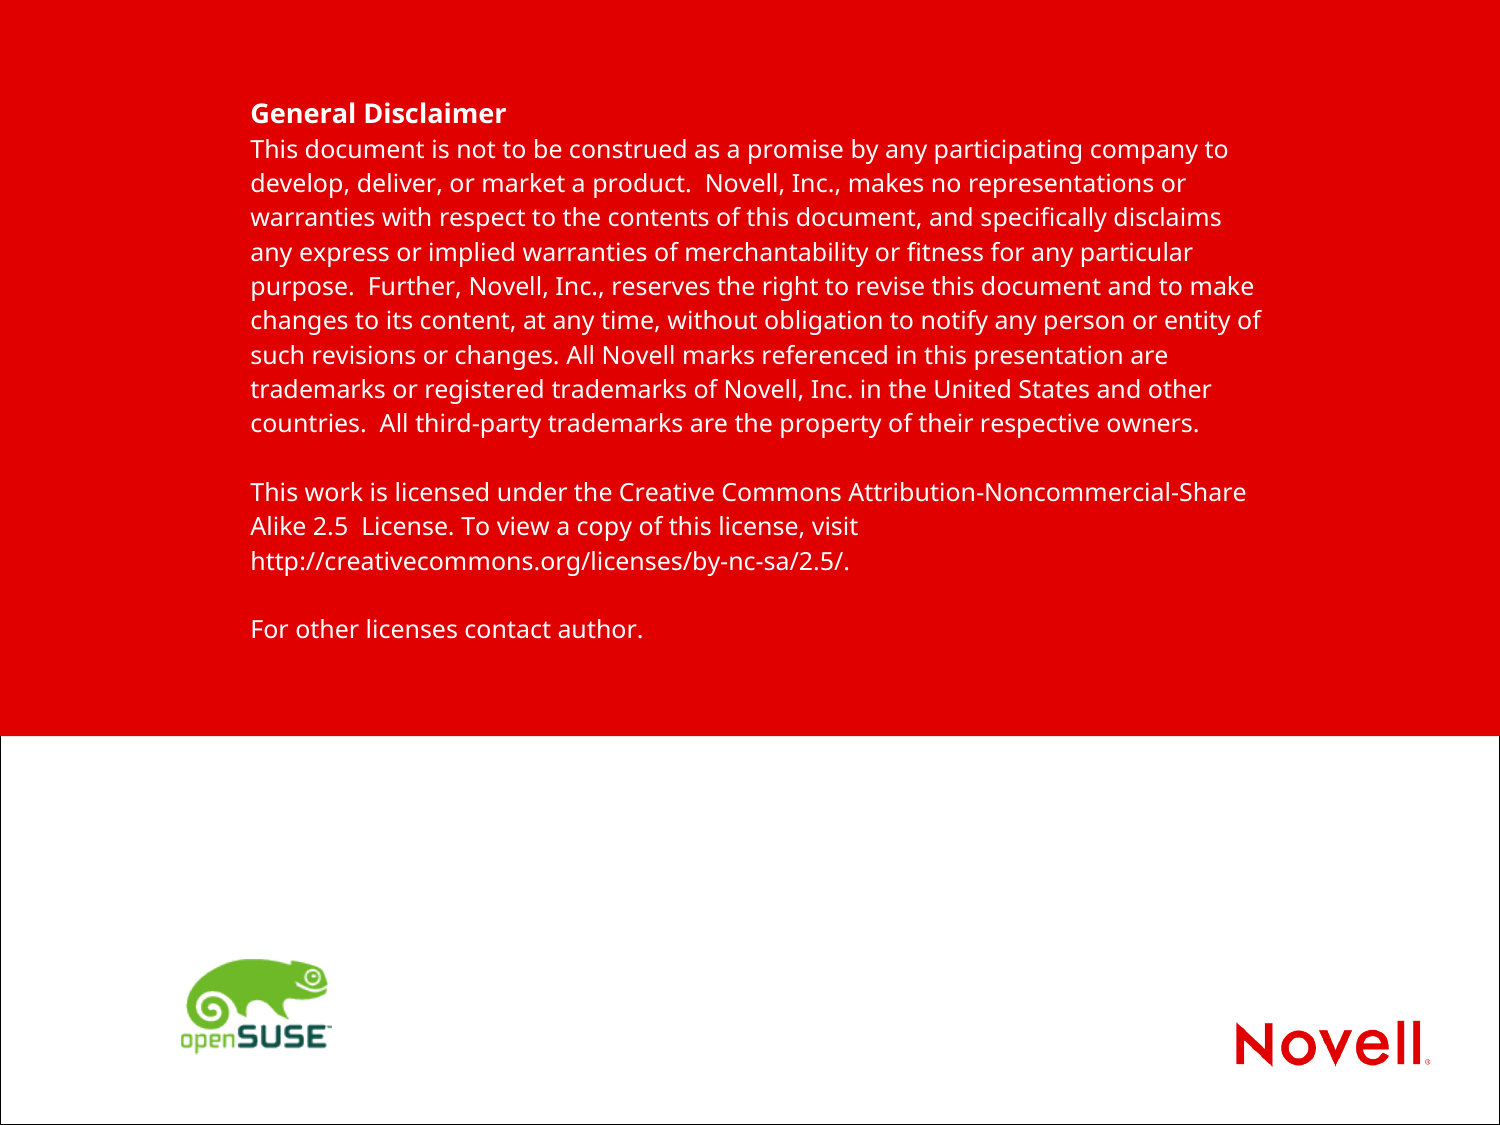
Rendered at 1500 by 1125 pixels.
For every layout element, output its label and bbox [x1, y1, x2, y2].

picture [181, 959, 332, 1055]
picture [1227, 1013, 1438, 1074]
